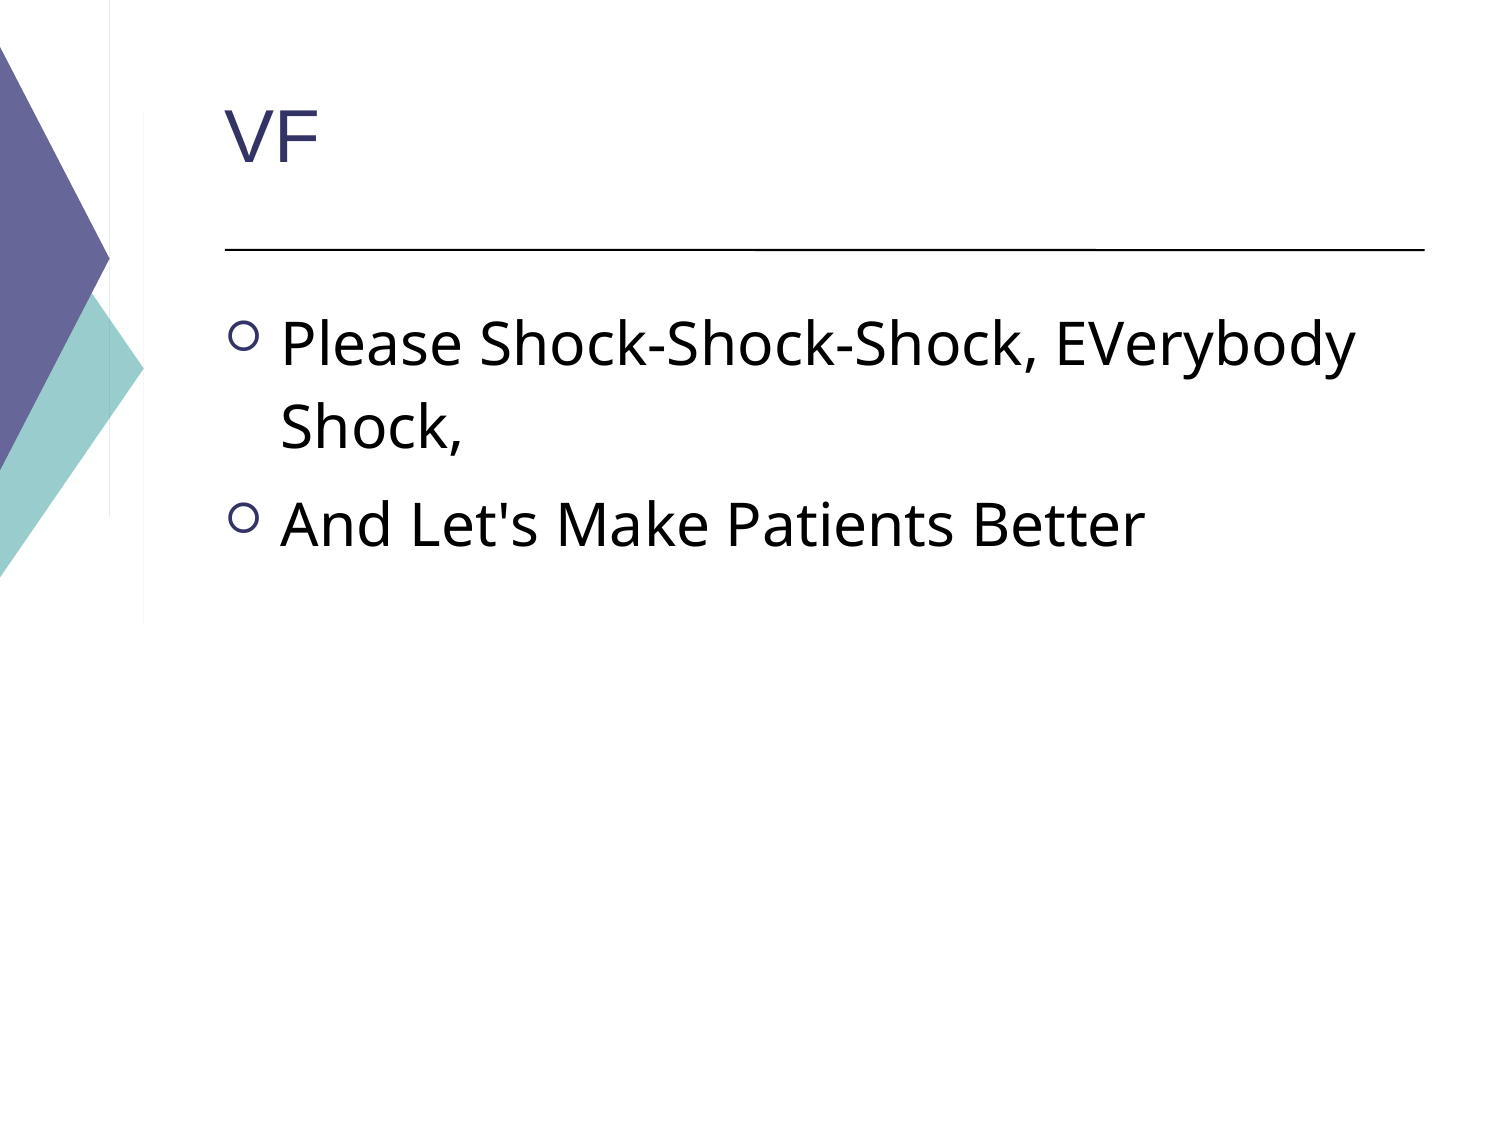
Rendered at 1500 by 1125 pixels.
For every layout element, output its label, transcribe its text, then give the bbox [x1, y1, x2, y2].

list Please Shock-Shock-Shock, EVerybody Shock, And Let's Make Patients Better [224, 299, 1425, 976]
title VF [224, 41, 1425, 238]
